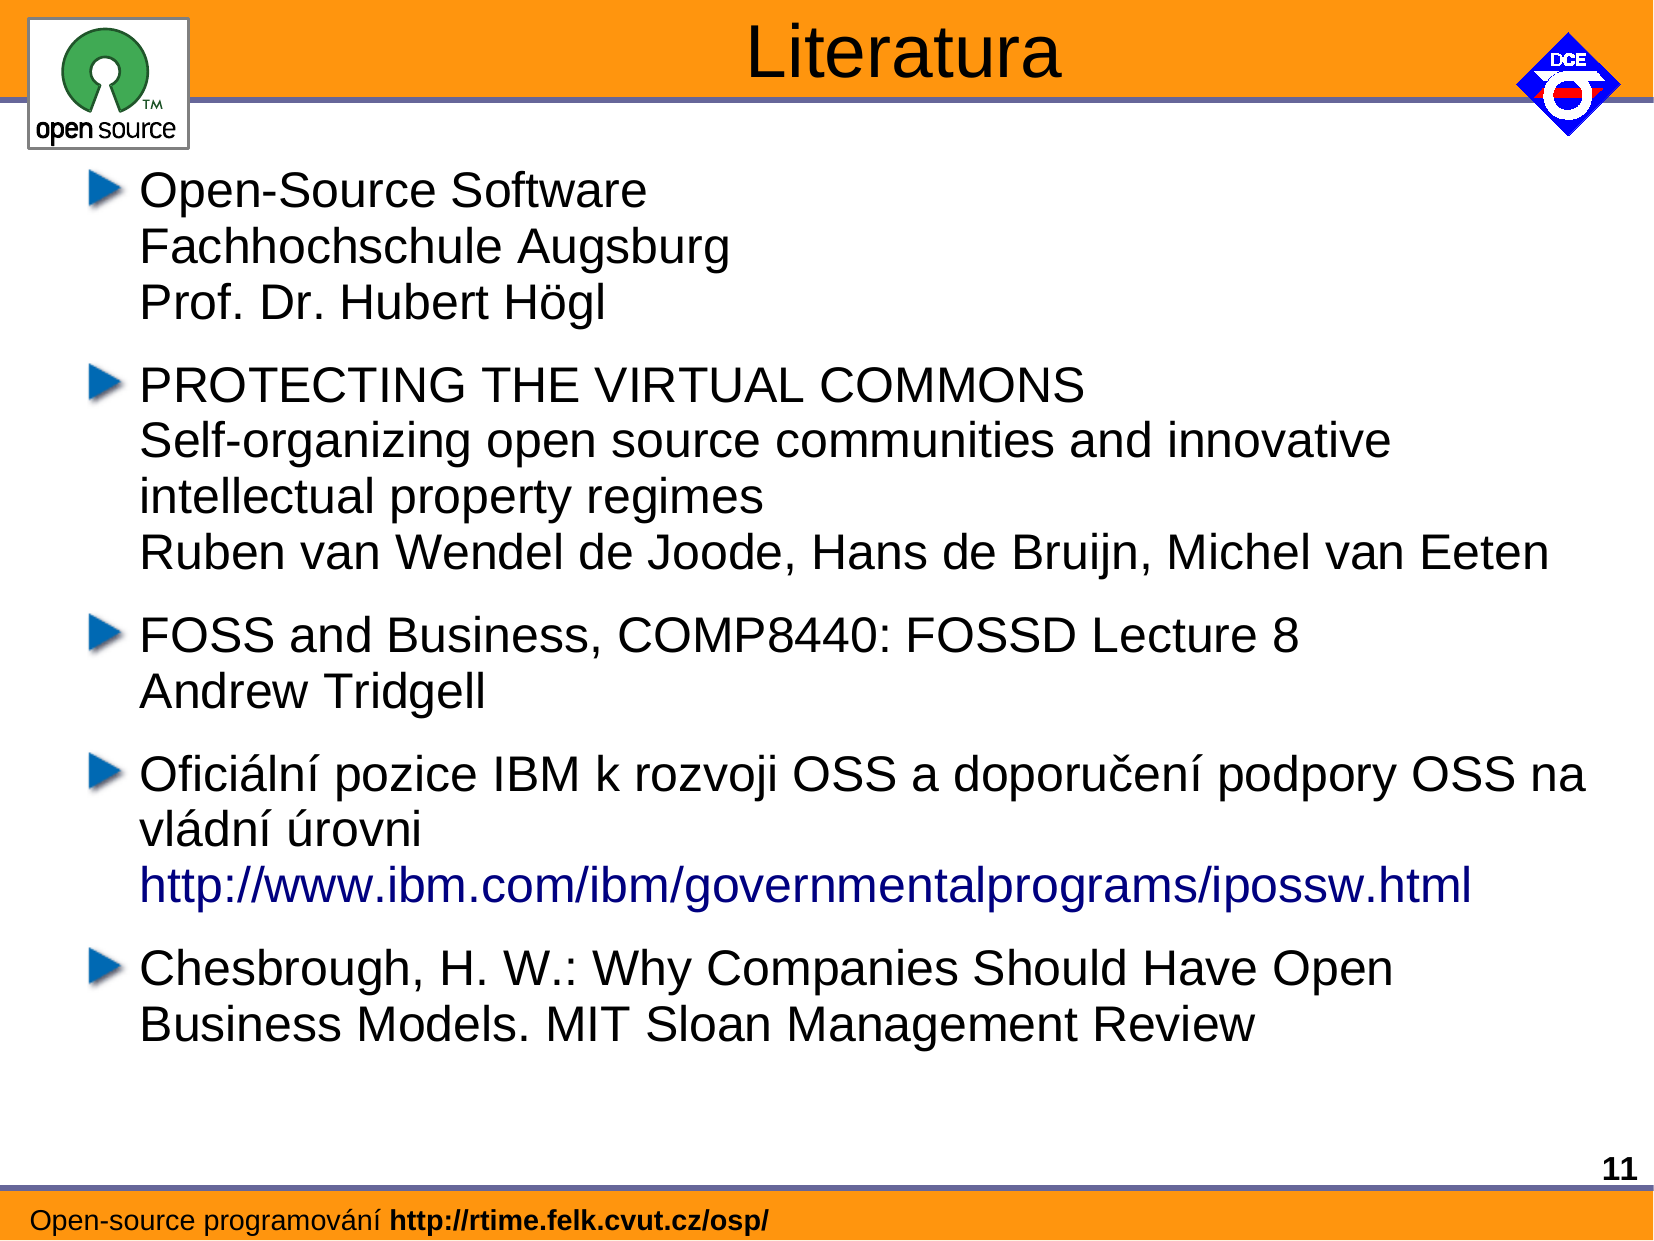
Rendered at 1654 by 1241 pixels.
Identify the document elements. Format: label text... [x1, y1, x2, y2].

title Literatura [178, 4, 1631, 98]
list Open-Source Software Fachhochschule Augsburg Prof. Dr. Hubert Högl PROTECTING THE VIRTUAL COMMONS Self-organizing open source communities and innovative intellectual property regimes Ruben van Wendel de Joode, Hans de Bruijn, Michel van Eeten FOSS and Business, COMP8440: FOSSD Lecture 8 Andrew Tridgell Oficiální pozice IBM k rozvoji OSS a doporučení podpory OSS na vládní úrovni http://www.ibm.com/ibm/governmentalprograms/ipossw.html Chesbrough, H. W.: Why Companies Should Have Open Business Models. MIT Sloan Management Review [68, 162, 1592, 1179]
